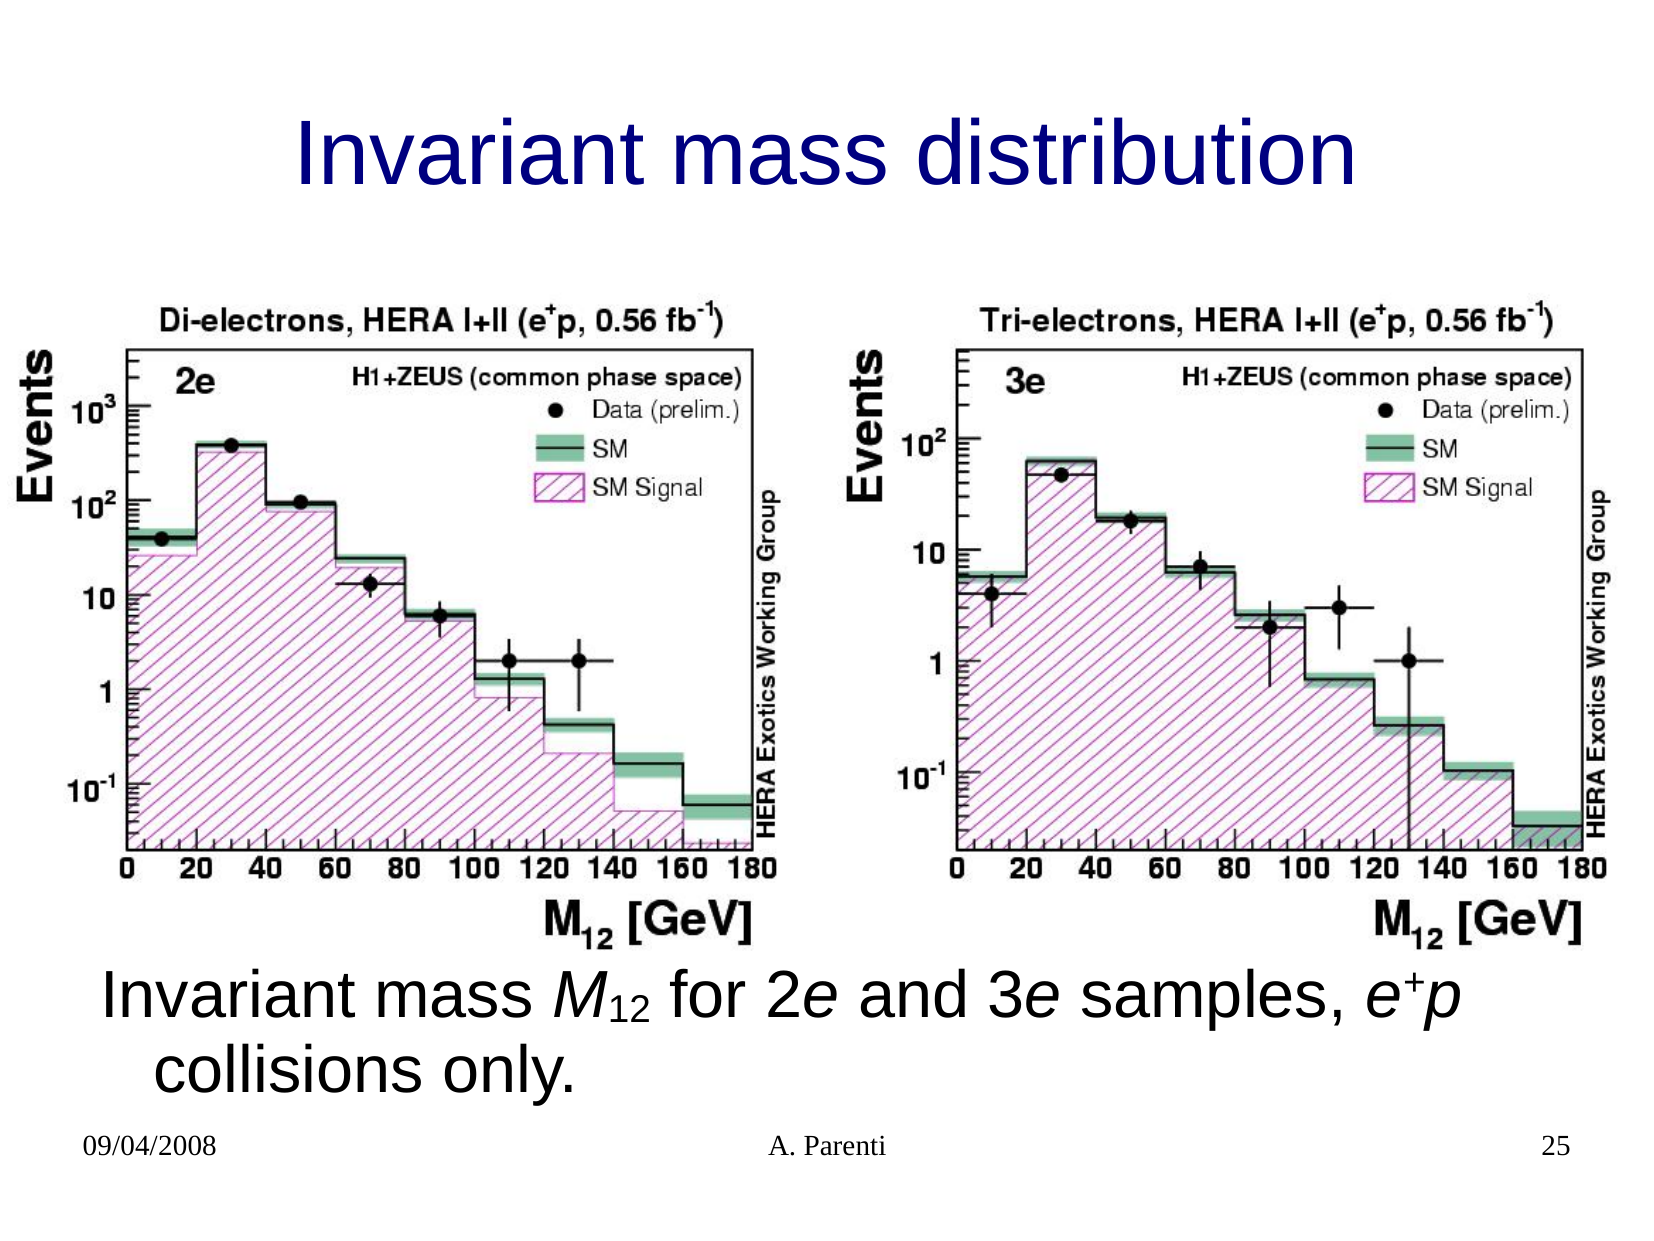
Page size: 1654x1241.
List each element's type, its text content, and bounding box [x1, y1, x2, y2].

picture [7, 282, 809, 958]
list Invariant mass M12 for 2e and 3e samples, e+p collisions only. [82, 957, 1571, 1144]
picture [837, 282, 1639, 958]
title Invariant mass distribution [82, 49, 1571, 257]
